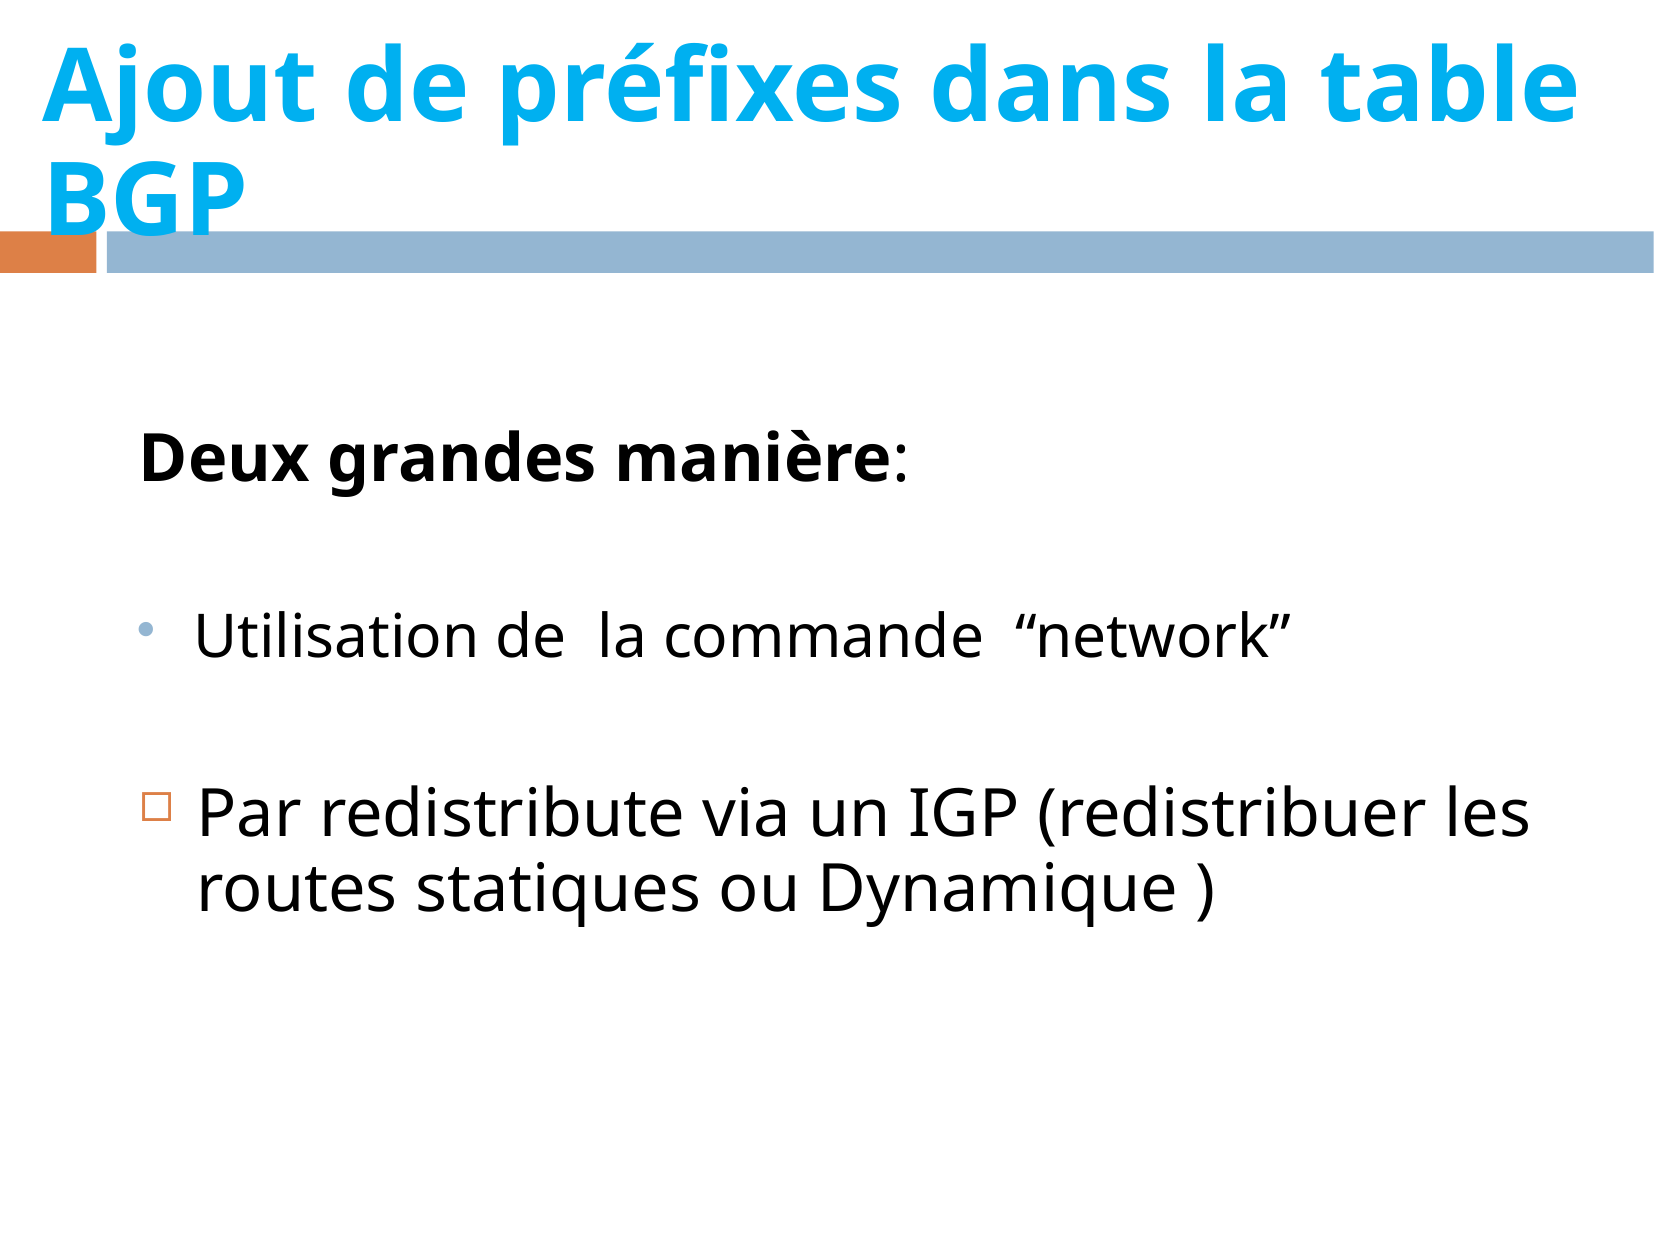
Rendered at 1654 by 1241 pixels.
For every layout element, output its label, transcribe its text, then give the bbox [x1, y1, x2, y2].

title Ajout de préfixes dans la table BGP [27, 41, 1626, 248]
list Deux grandes manière: Utilisation de la commande “network” Par redistribute via un IGP (redistribuer les routes statiques ou Dynamique )‏ [123, 413, 1557, 1131]
